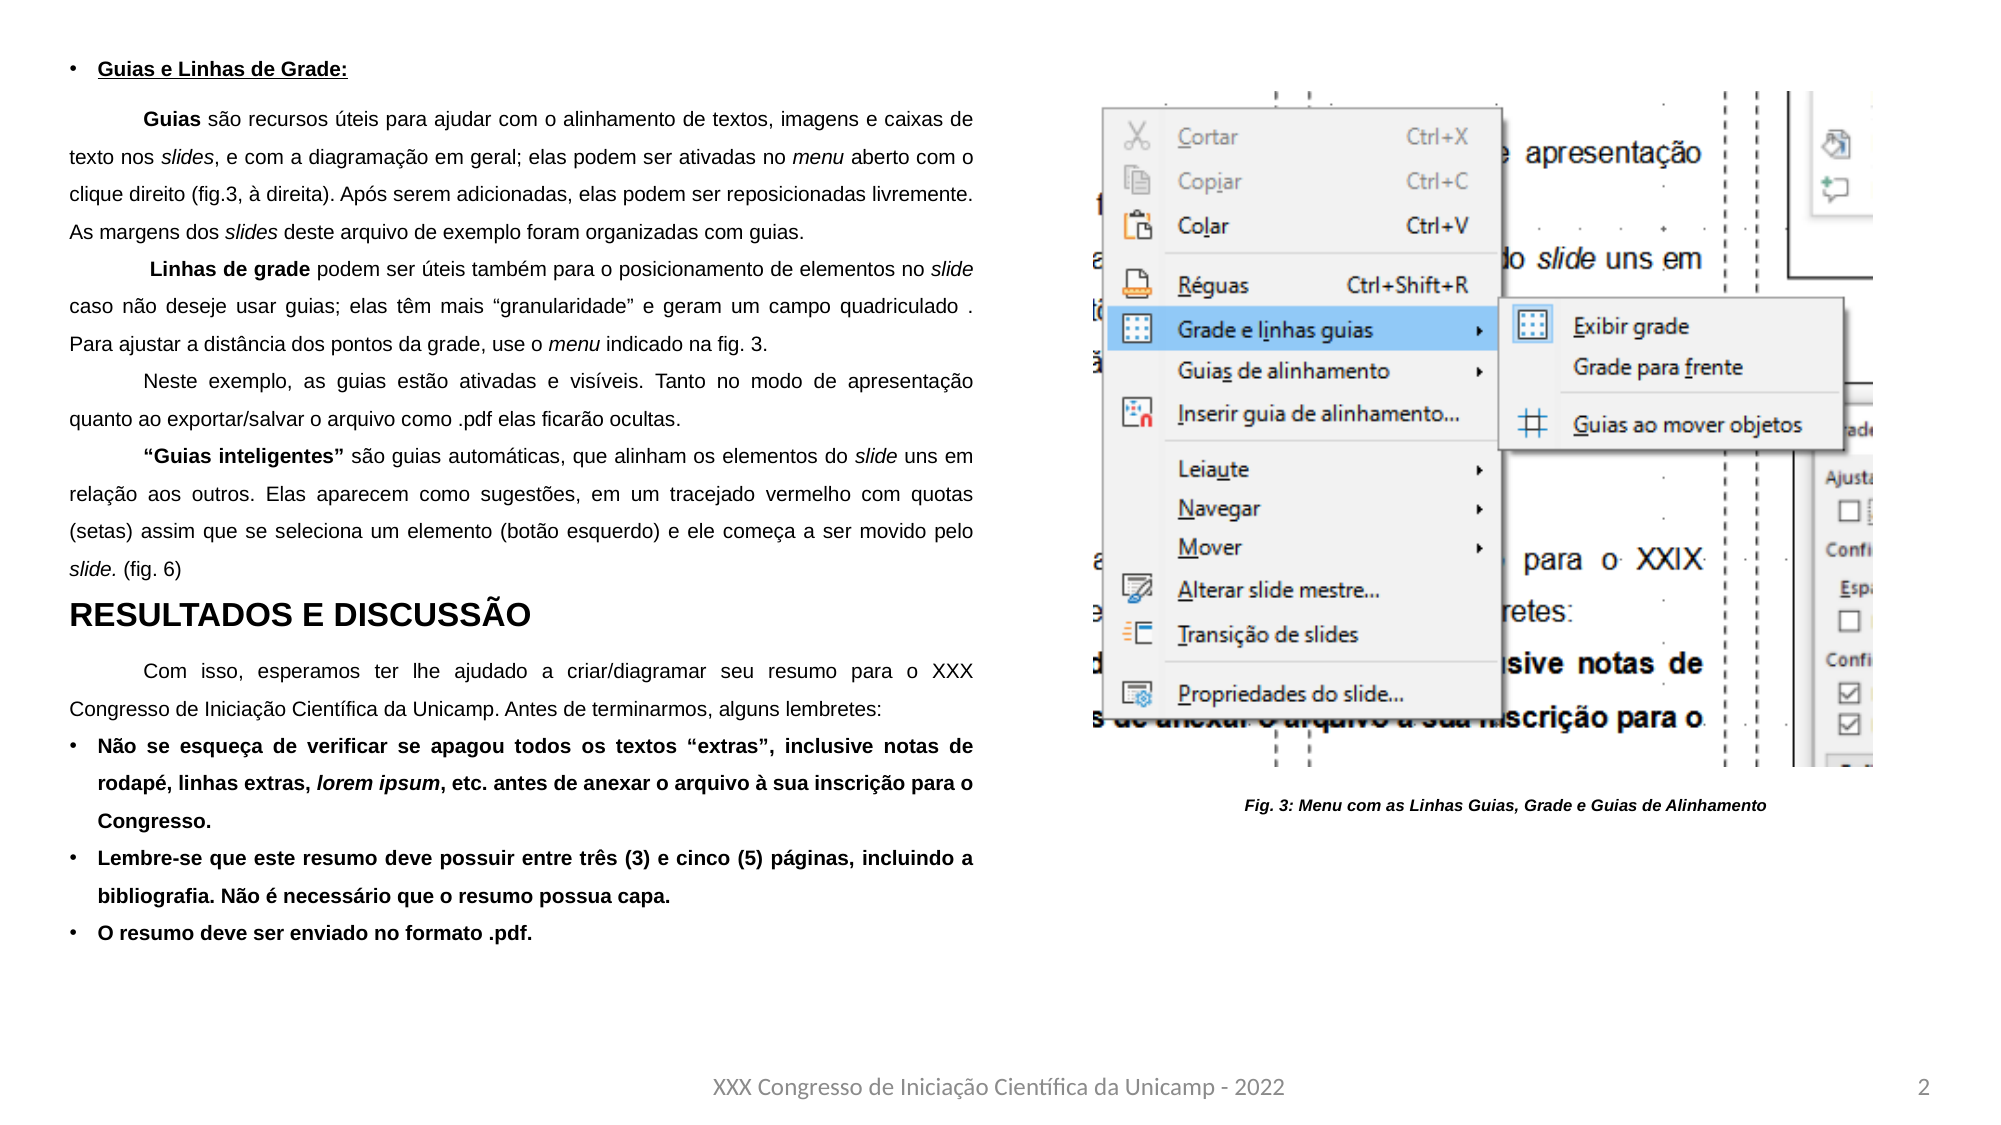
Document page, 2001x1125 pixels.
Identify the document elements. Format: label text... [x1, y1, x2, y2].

text_box Fig. 3: Menu com as Linhas Guias, Grade e Guias de Alinhamento [1101, 789, 1911, 824]
footer XXX Congresso de Iniciação Científica da Unicamp - 2022 [662, 1058, 1338, 1112]
picture [1093, 91, 1873, 767]
slide_number <número> [1466, 1058, 1946, 1112]
text_box Guias e Linhas de Grade: Guias são recursos úteis para ajudar com o alinhamento de textos, imagens e caixas de texto nos slides, e com a diagramação em geral; elas podem ser ativadas no menu aberto com o clique direito (fig.3, à direita). Após serem adicionadas, elas podem ser reposicionadas livremente. As margens dos slides deste arquivo de exemplo foram organizadas com guias. Linhas de grade podem ser úteis também para o posicionamento de elementos no slide caso não deseje usar guias; elas têm mais “granularidade” e geram um campo quadriculado . Para ajustar a distância dos pontos da grade, use o menu indicado na fig. 3. Neste exemplo, as guias estão ativadas e visíveis. Tanto no modo de apresentação quanto ao exportar/salvar o arquivo como .pdf elas ficarão ocultas. “Guias inteligentes” são guias automáticas, que alinham os elementos do slide uns em relação aos outros. Elas aparecem como sugestões, em um tracejado vermelho com quotas (setas) assim que se seleciona um elemento (botão esquerdo) e ele começa a ser movido pelo slide. (fig. 6) RESULTADOS E DISCUSSÃO Com isso, esperamos ter lhe ajudado a criar/diagramar seu resumo para o XXX Congresso de Iniciação Científica da Unicamp. Antes de terminarmos, alguns lembretes: Não se esqueça de verificar se apagou todos os textos “extras”, inclusive notas de rodapé, linhas extras, lorem ipsum, etc. antes de anexar o arquivo à sua inscrição para o Congresso. Lembre-se que este resumo deve possuir entre três (3) e cinco (5) páginas, incluindo a bibliografia. Não é necessário que o resumo possua capa. O resumo deve ser enviado no formato .pdf. [54, 48, 989, 994]
